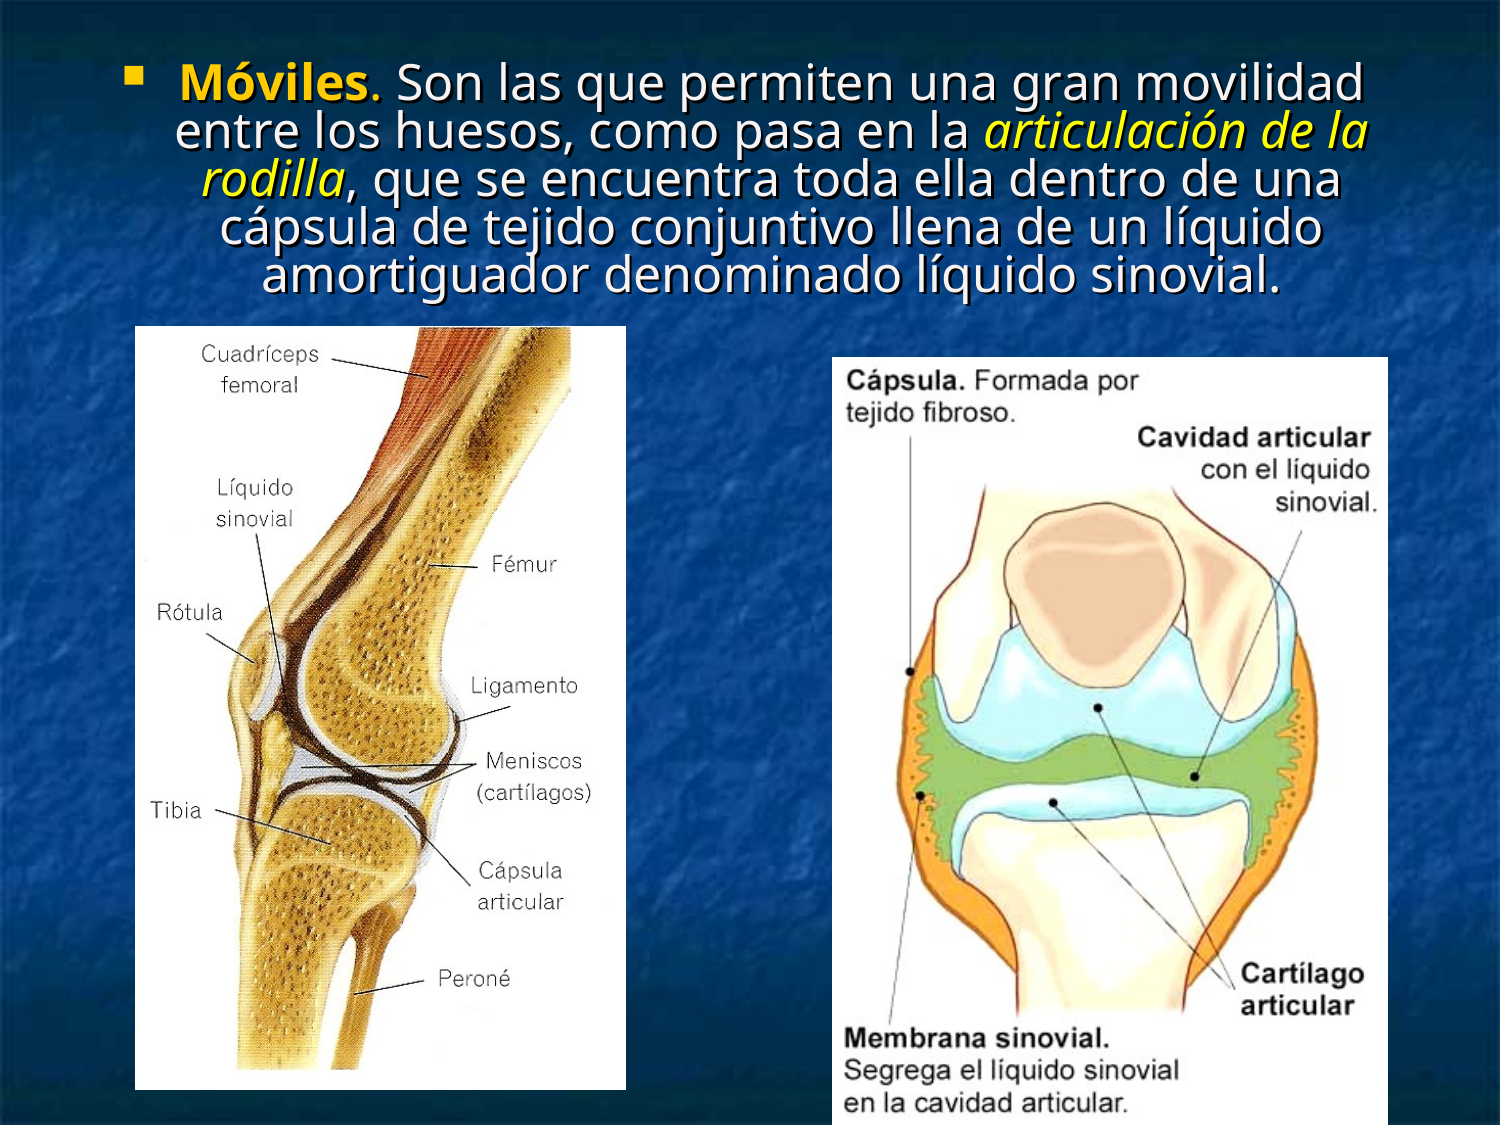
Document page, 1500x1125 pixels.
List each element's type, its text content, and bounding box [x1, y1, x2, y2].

list Móviles. Son las que permiten una gran movilidad entre los huesos, como pasa en la articulación de la rodilla, que se encuentra toda ella dentro de una cápsula de tejido conjuntivo llena de un líquido amortiguador denominado líquido sinovial. [41, 54, 1447, 327]
picture [0, 0, 1500, 1125]
